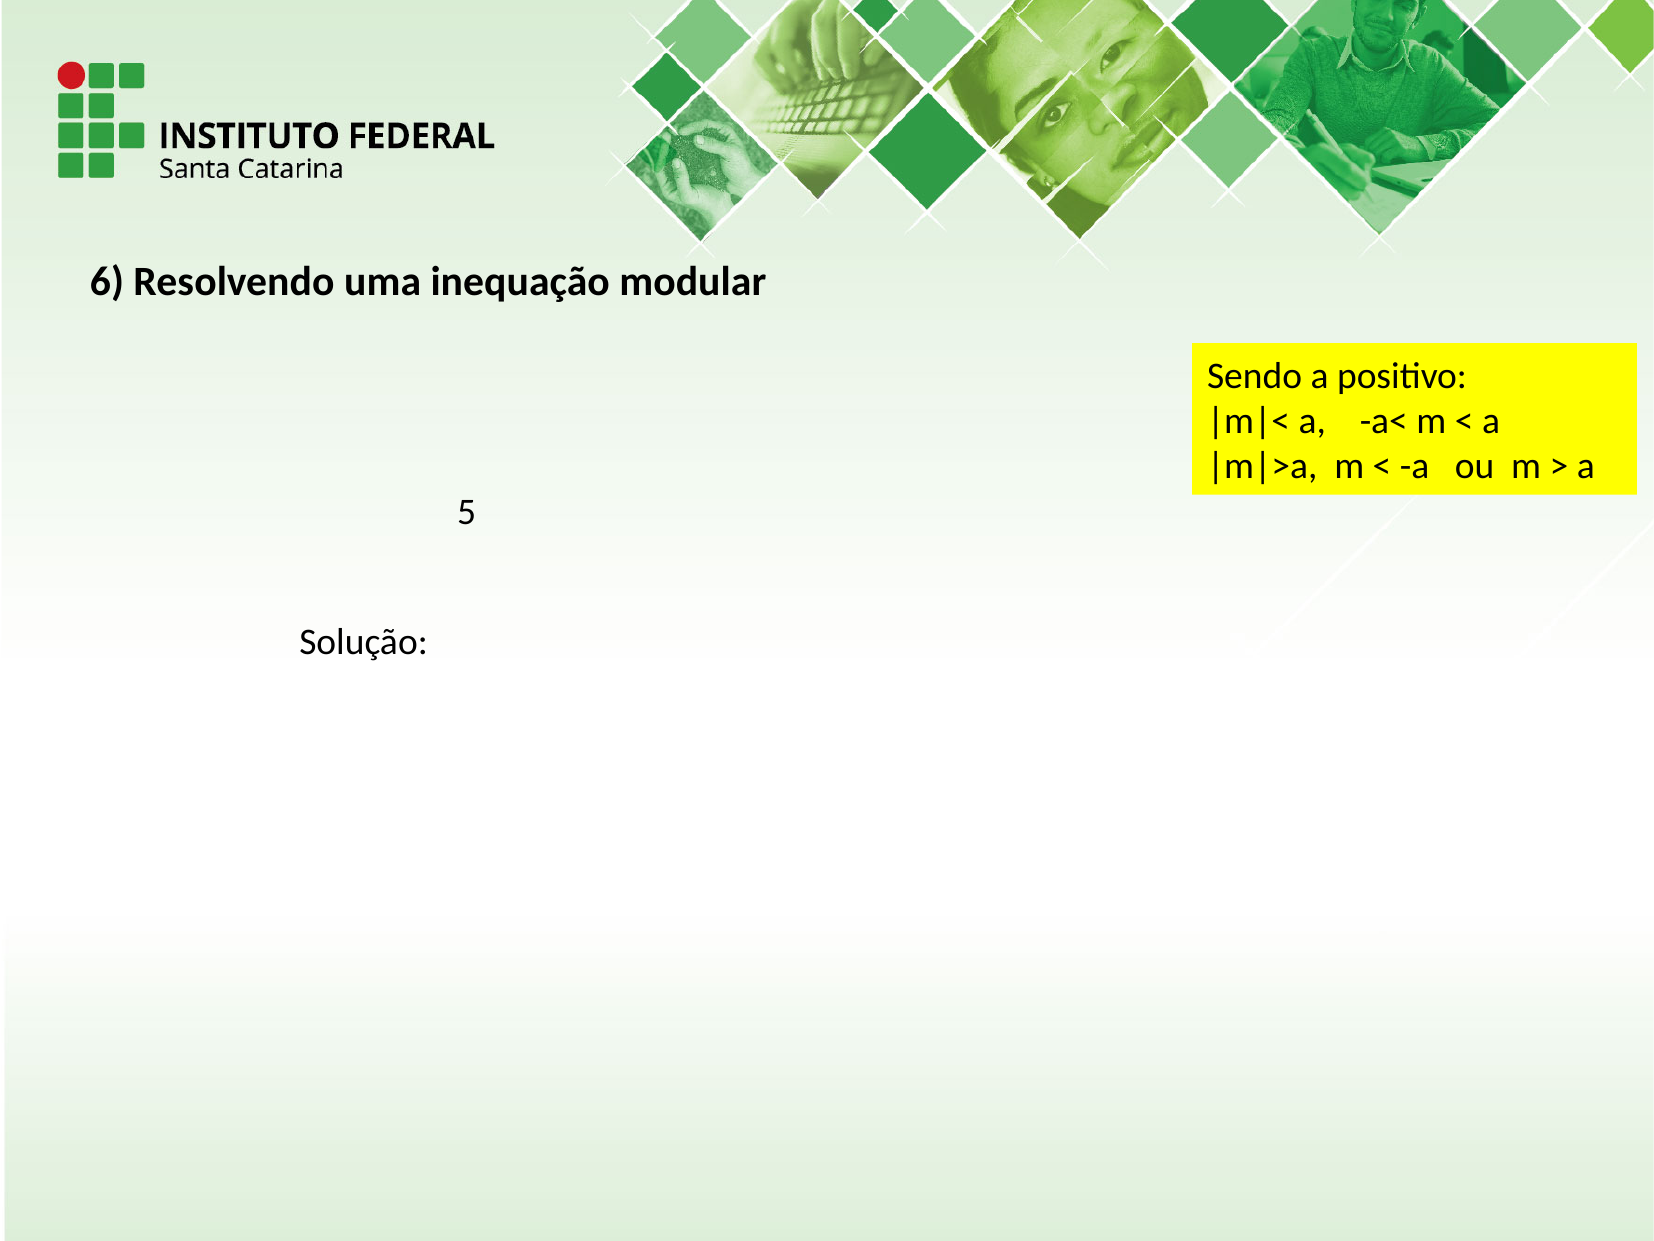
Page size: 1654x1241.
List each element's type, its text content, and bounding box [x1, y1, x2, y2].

text_box 6) Resolvendo uma inequação modular [74, 246, 1550, 358]
text_box Solução: [284, 609, 1193, 670]
text_box Sendo a positivo: |m|< a, -a< m < a |m|>a, m < -a ou m > a [1192, 343, 1637, 495]
text_box 5 [442, 344, 1156, 542]
